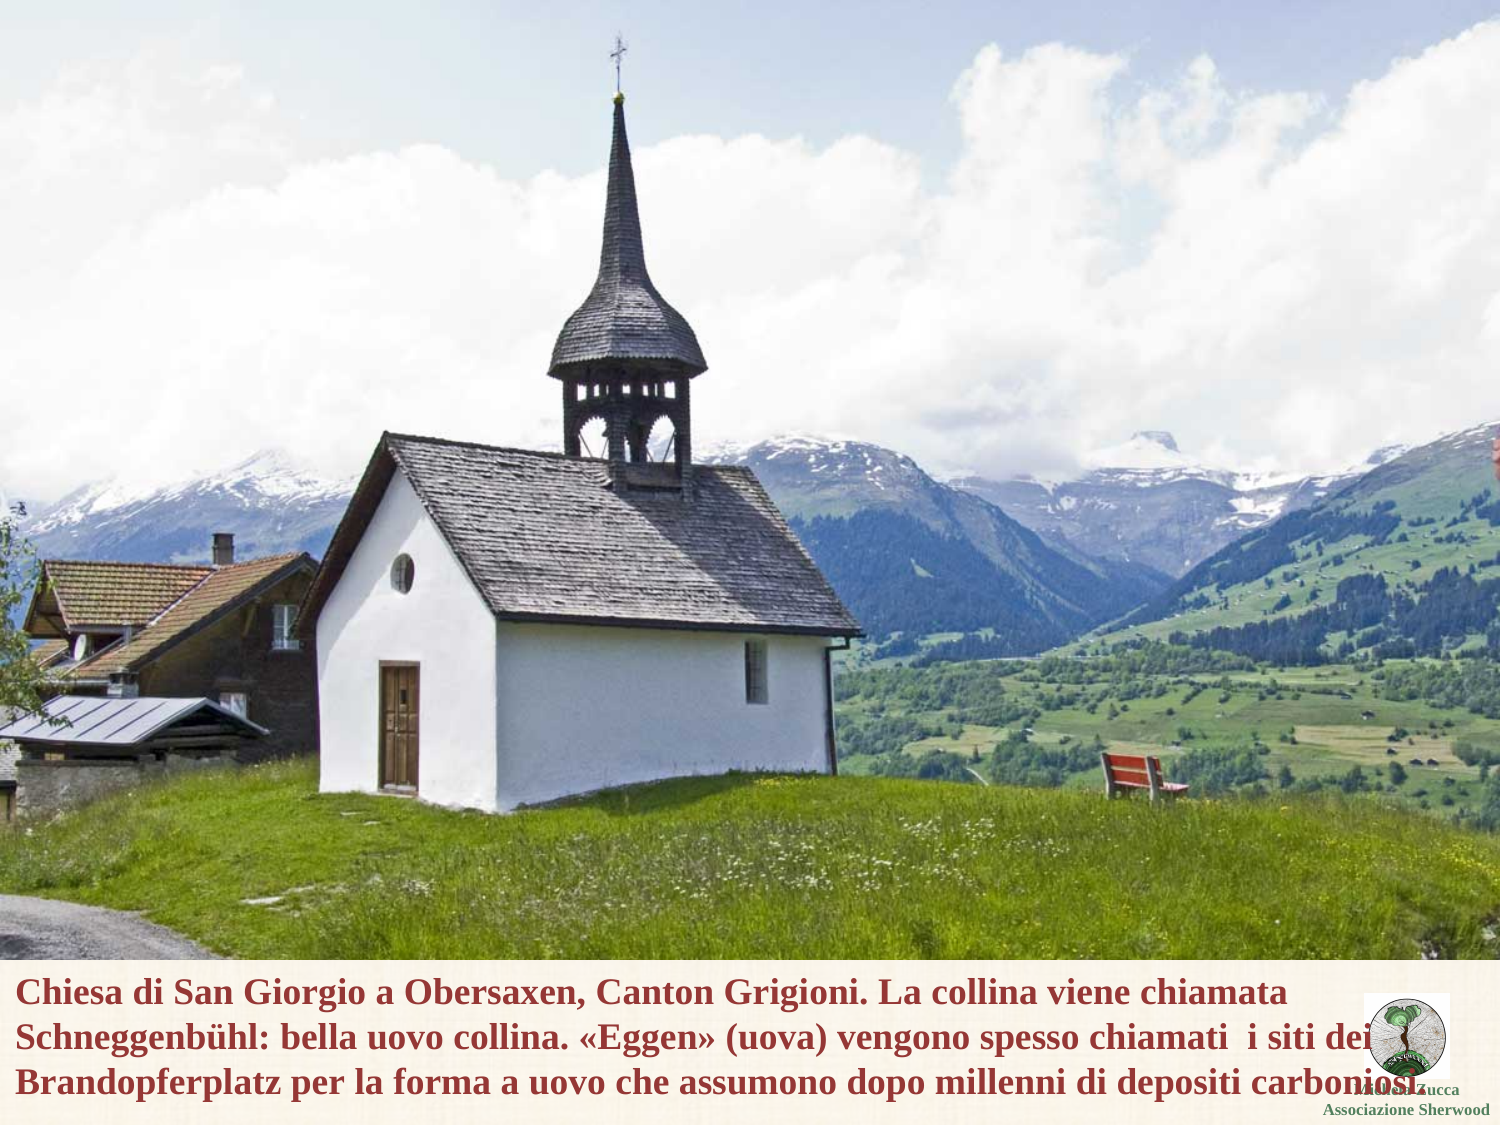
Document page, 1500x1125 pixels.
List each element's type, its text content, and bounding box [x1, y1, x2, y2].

text_box Chiesa di San Giorgio a Obersaxen, Canton Grigioni. La collina viene chiamata Schneggenbühl: bella uovo collina. «Eggen» (uova) vengono spesso chiamati i siti dei Brandopferplatz per la forma a uovo che assumono dopo millenni di depositi carboniosi. [0, 960, 1500, 1111]
text_box Michela Zucca Associazione Sherwood [1307, 1111, 1500, 1125]
picture [0, 0, 1500, 960]
